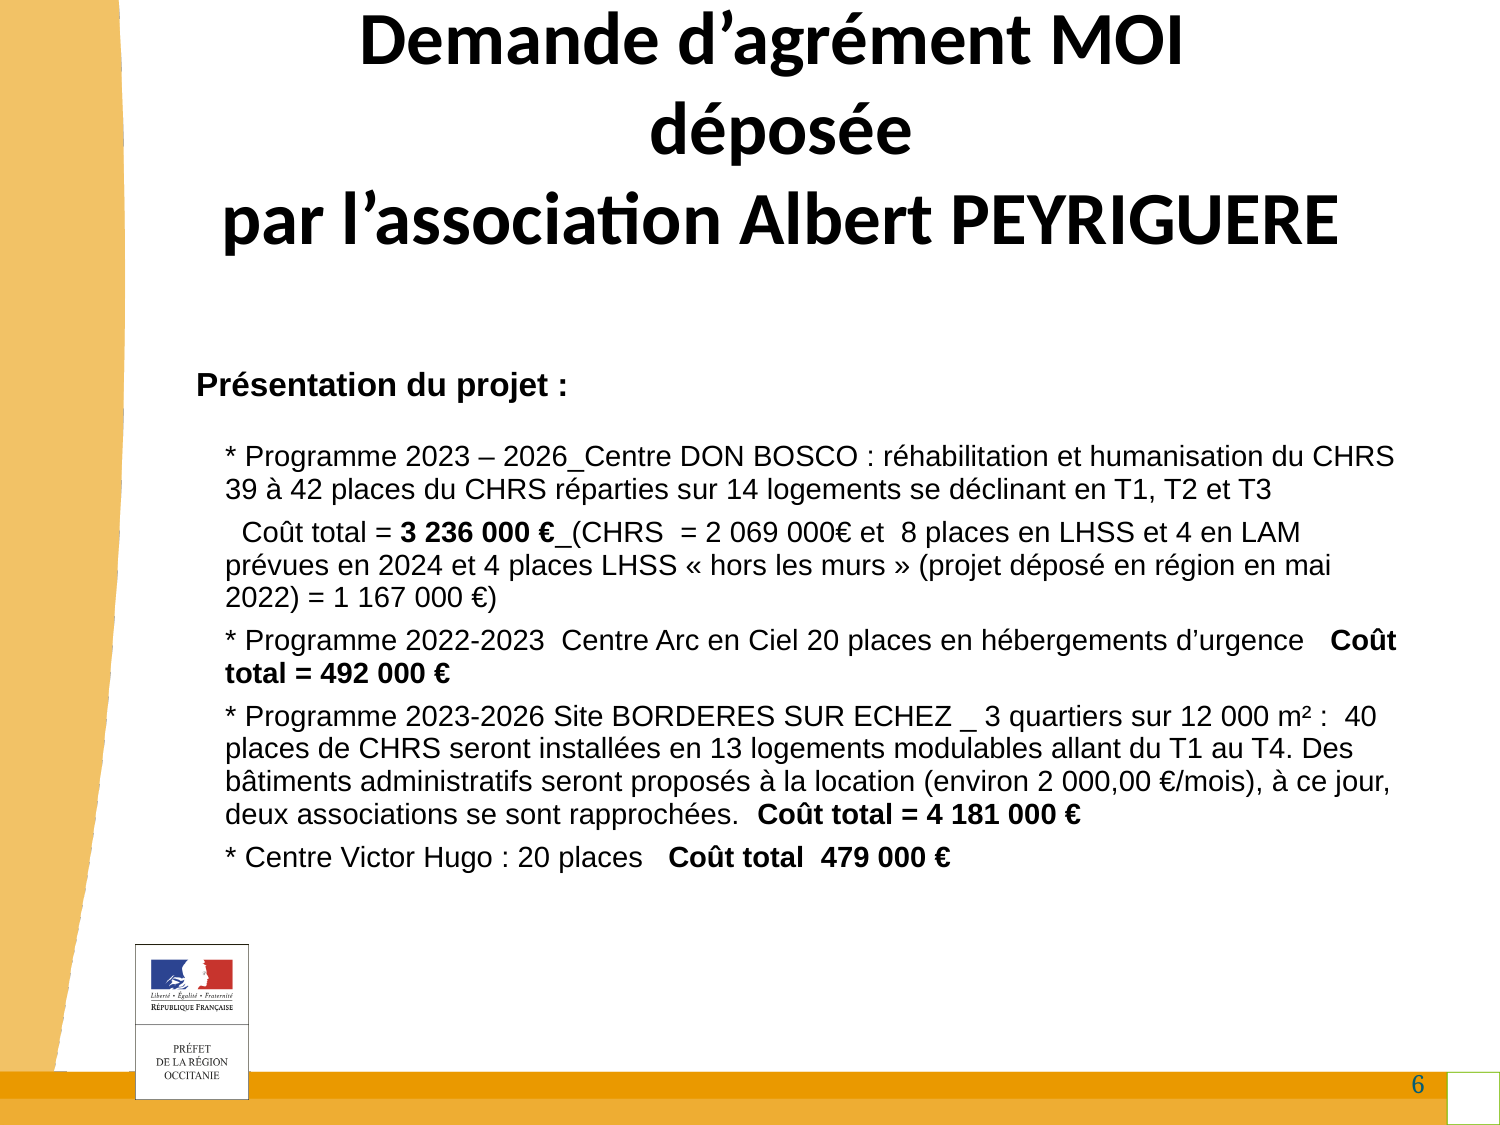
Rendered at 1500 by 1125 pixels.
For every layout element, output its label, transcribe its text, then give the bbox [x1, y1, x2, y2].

slide_number <numéro> [1299, 1042, 1425, 1103]
title Demande d’agrément MOI déposée par l’association Albert PEYRIGUERE [106, 11, 1457, 260]
picture [0, 0, 1500, 1125]
list Présentation du projet : * Programme 2023 – 2026_Centre DON BOSCO : réhabilitation et humanisation du CHRS 39 à 42 places du CHRS réparties sur 14 logements se déclinant en T1, T2 et T3 Coût total = 3 236 000 €_(CHRS = 2 069 000€ et 8 places en LHSS et 4 en LAM prévues en 2024 et 4 places LHSS « hors les murs » (projet déposé en région en mai 2022) = 1 167 000 €) * Programme 2022-2023 Centre Arc en Ciel 20 places en hébergements d’urgence Coût total = 492 000 € * Programme 2023-2026 Site BORDERES SUR ECHEZ _ 3 quartiers sur 12 000 m² : 40 places de CHRS seront installées en 13 logements modulables allant du T1 au T4. Des bâtiments administratifs seront proposés à la location (environ 2 000,00 €/mois), à ce jour, deux associations se sont rapprochées. Coût total = 4 181 000 € * Centre Victor Hugo : 20 places Coût total 479 000 € [165, 260, 1414, 1125]
